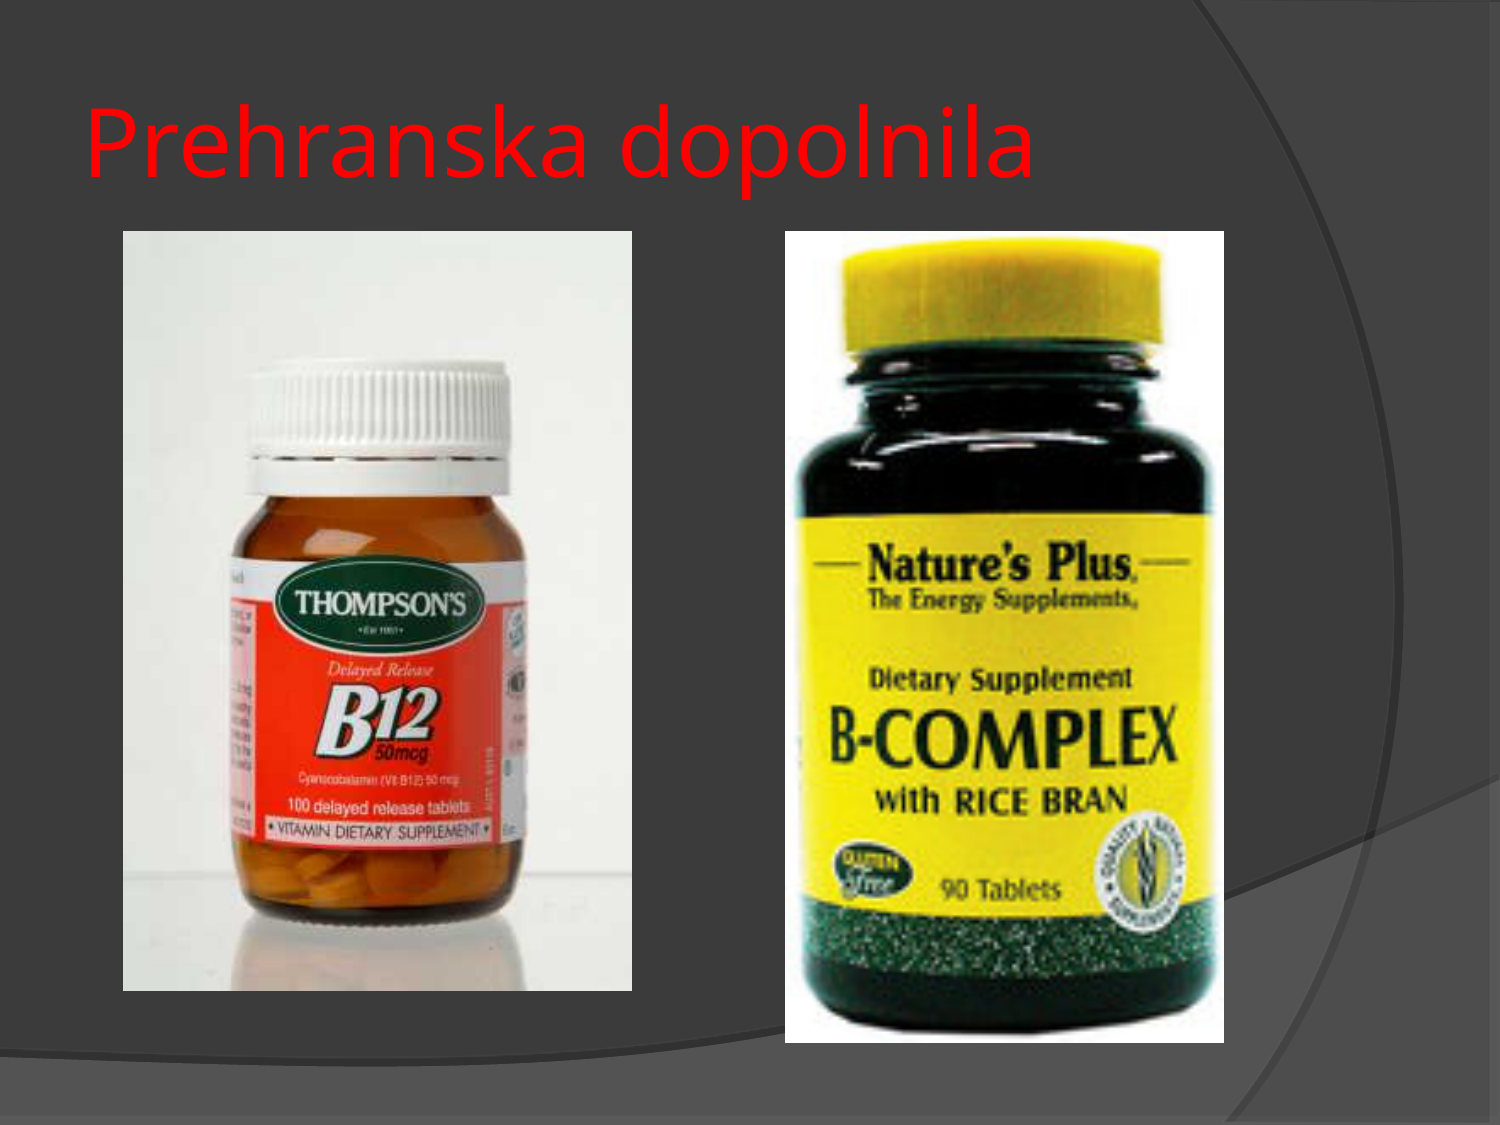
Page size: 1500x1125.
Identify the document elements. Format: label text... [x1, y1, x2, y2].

title Prehranska dopolnila [75, 45, 1300, 233]
picture [123, 231, 632, 991]
picture [785, 231, 1224, 1043]
